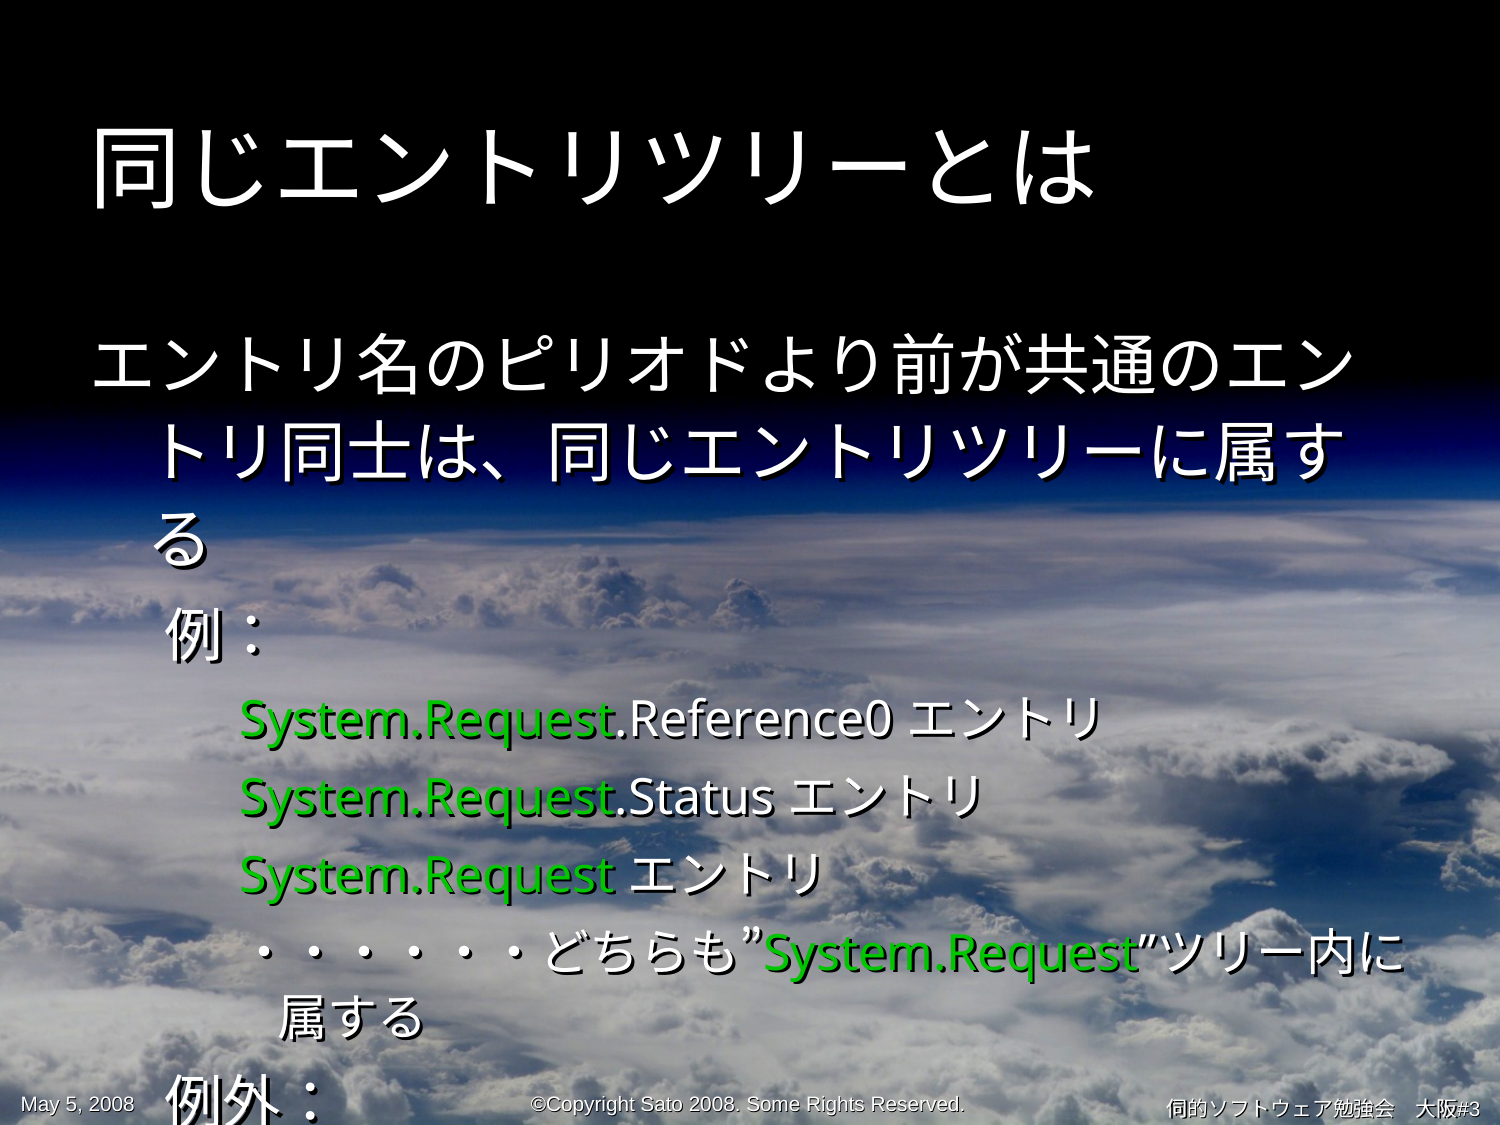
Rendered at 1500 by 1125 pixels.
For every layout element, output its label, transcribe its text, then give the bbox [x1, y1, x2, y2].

title 同じエントリツリーとは [75, 47, 1426, 276]
list エントリ名のピリオドより前が共通のエントリ同士は、同じエントリツリーに属する 例： System.Request.Reference0 エントリ System.Request.Status エントリ System.Request エントリ ・・・・・・どちらも”System.Request”ツリー内に属する 例外： すべてのエントリは”.”エントリツリーに属する [75, 312, 1426, 1000]
